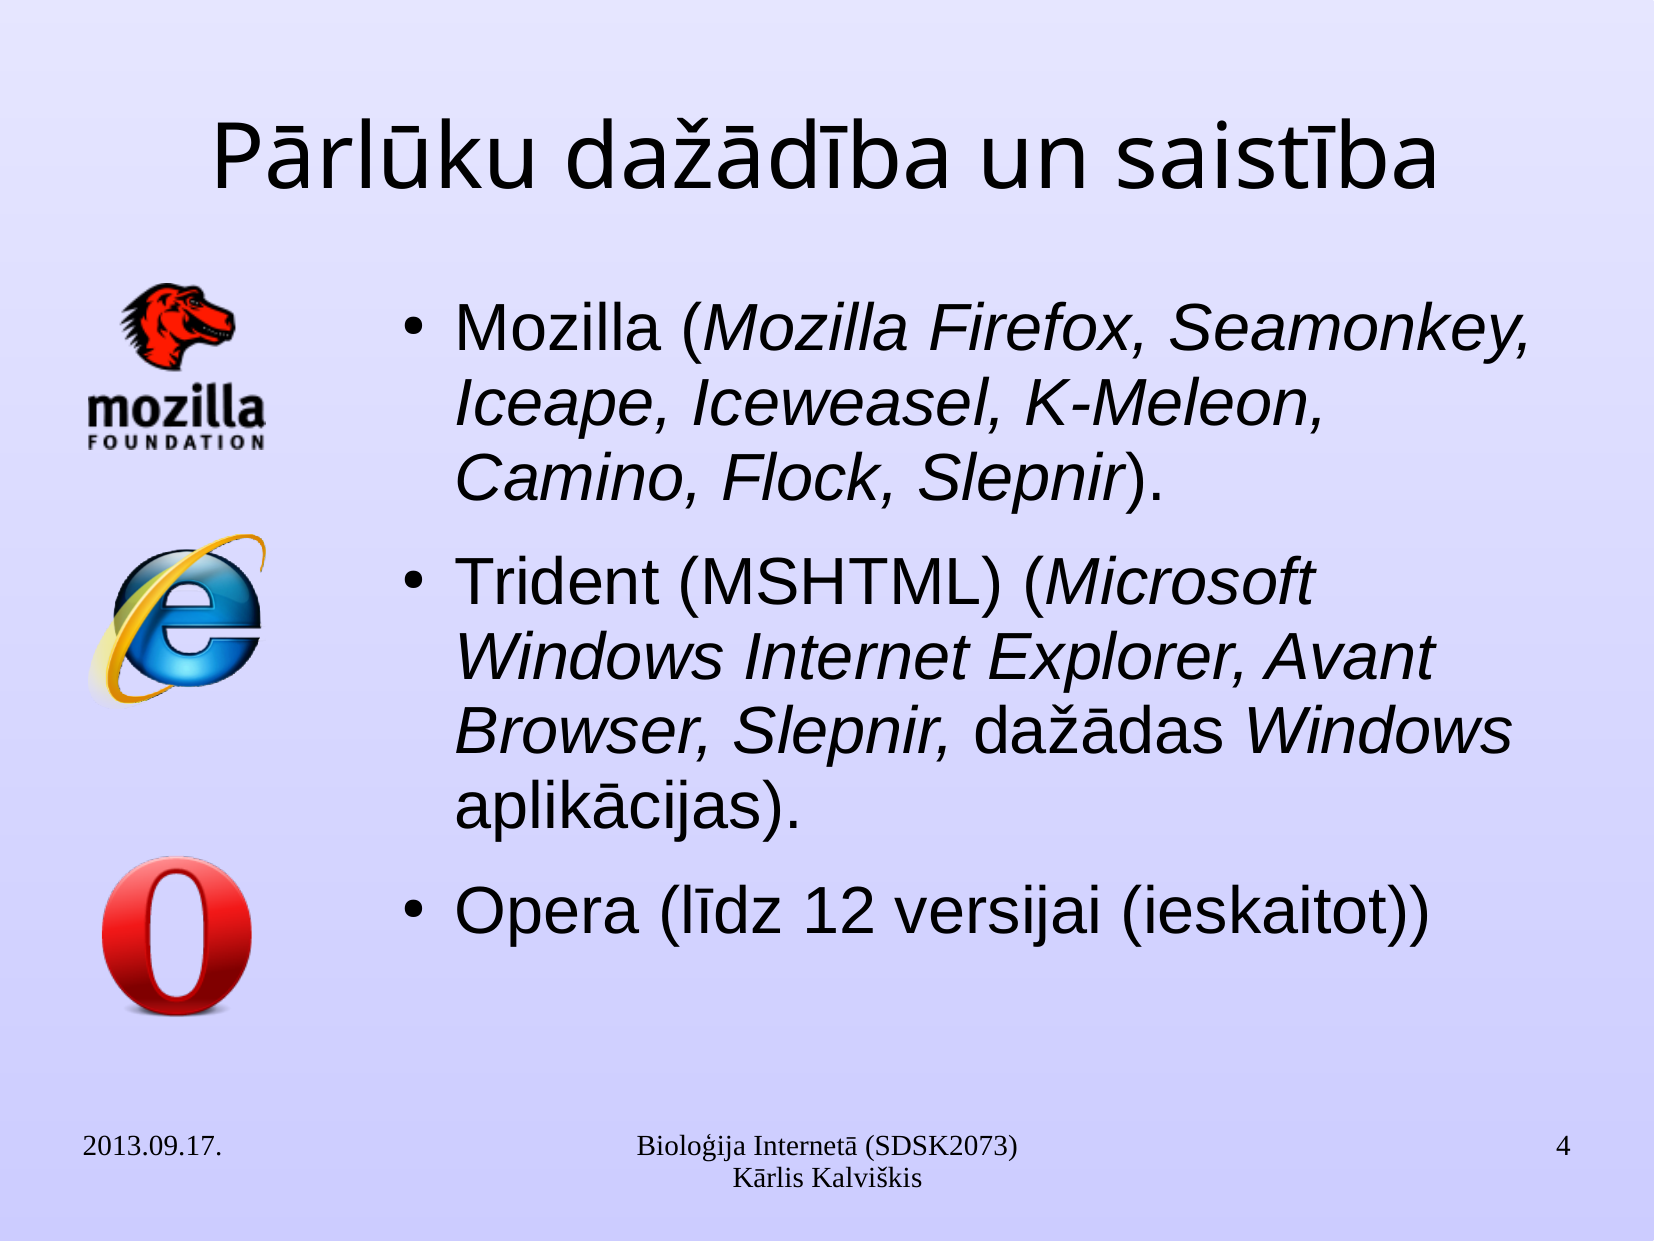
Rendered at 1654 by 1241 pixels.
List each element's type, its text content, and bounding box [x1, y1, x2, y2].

title Pārlūku dažādība un saistība [82, 49, 1571, 257]
list Mozilla (Mozilla Firefox, Seamonkey, Iceape, Iceweasel, K-Meleon, Camino, Flock, Slepnir). Trident (MSHTML) (Microsoft Windows Internet Explorer, Avant Browser, Slepnir, dažādas Windows aplikācijas). Opera (līdz 12 versijai (ieskaitot)) [383, 290, 1571, 1094]
picture [88, 850, 266, 1028]
picture [88, 531, 266, 709]
picture [88, 283, 266, 451]
